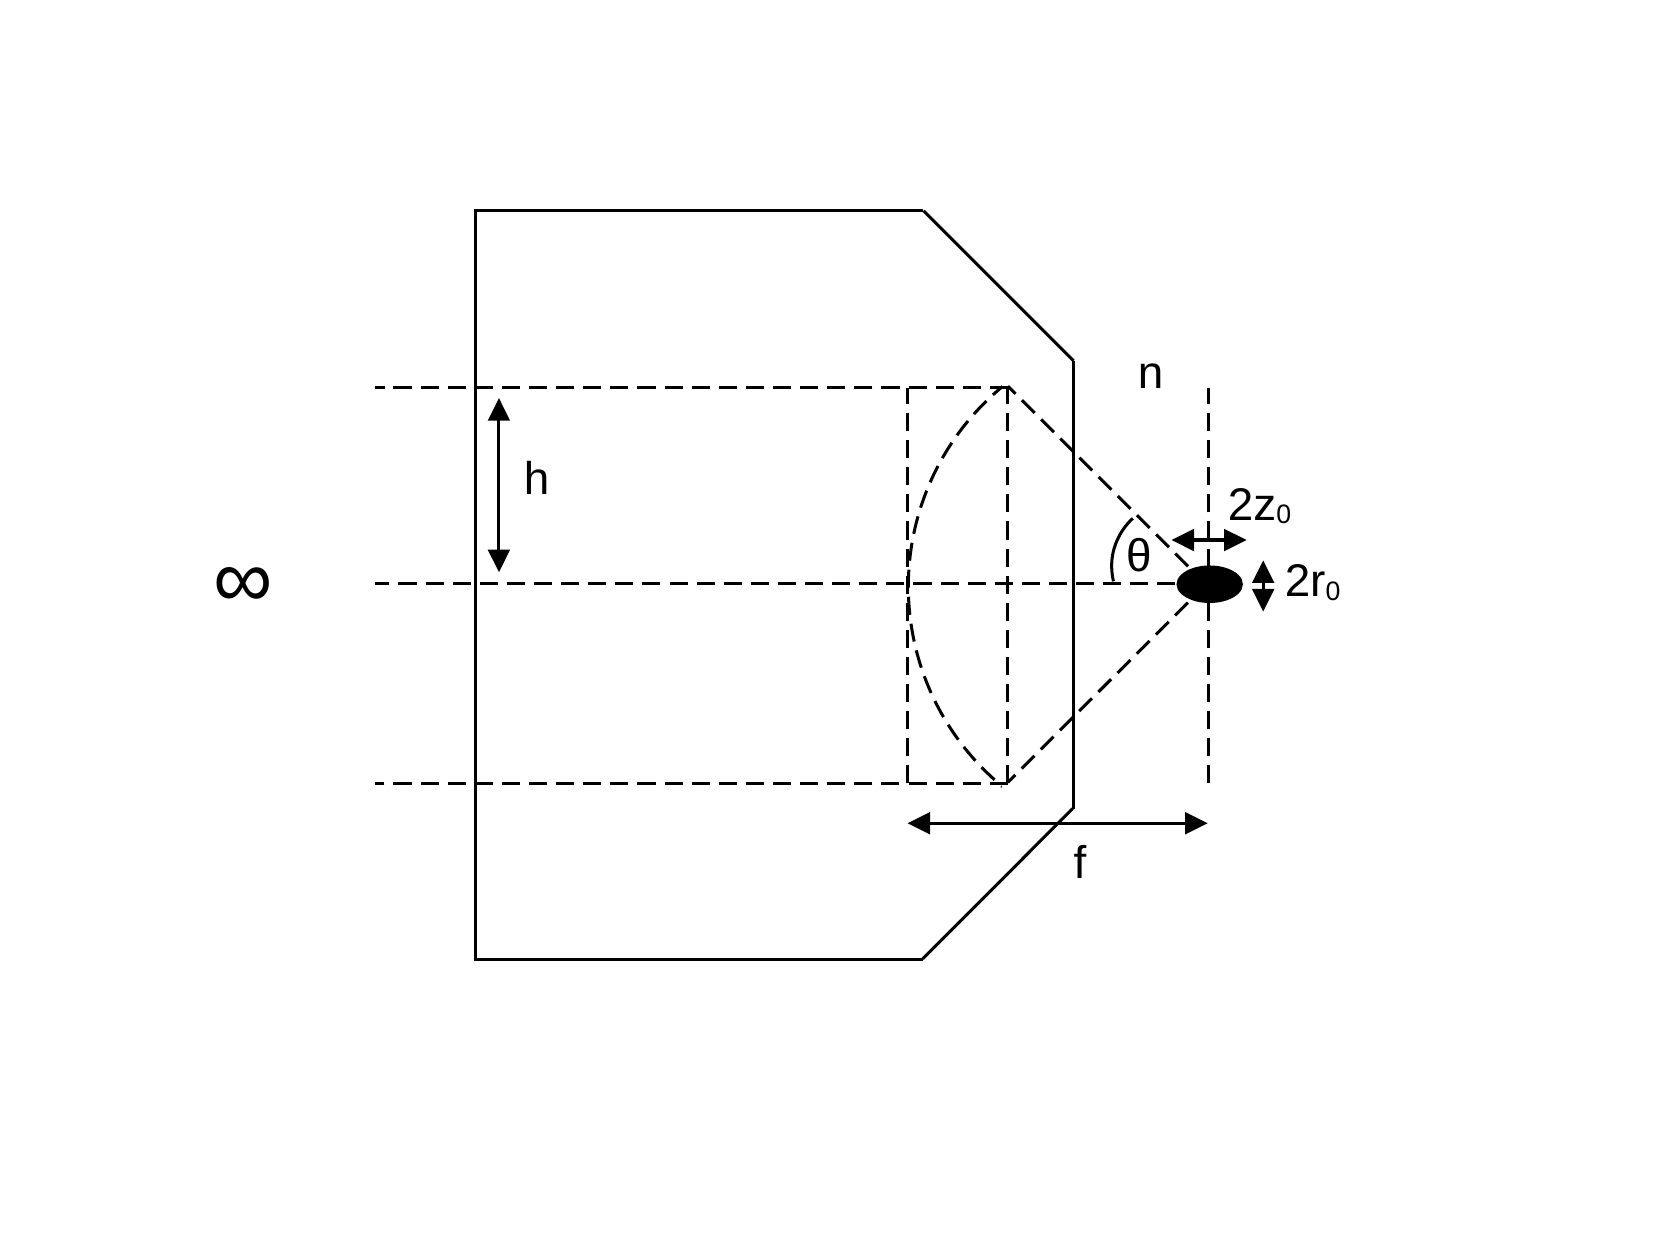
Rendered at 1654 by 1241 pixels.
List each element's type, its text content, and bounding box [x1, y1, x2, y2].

text_box θ [1082, 522, 1196, 598]
text_box 2z0 [1203, 471, 1316, 547]
text_box [1001, 825, 1053, 877]
text_box f [1023, 829, 1137, 905]
text_box [1001, 222, 1441, 973]
text_box h [480, 445, 593, 521]
text_box 2r0 [1256, 548, 1369, 624]
text_box [1001, 292, 1072, 822]
text_box n [1094, 339, 1207, 415]
text_box ∞ [168, 525, 319, 643]
